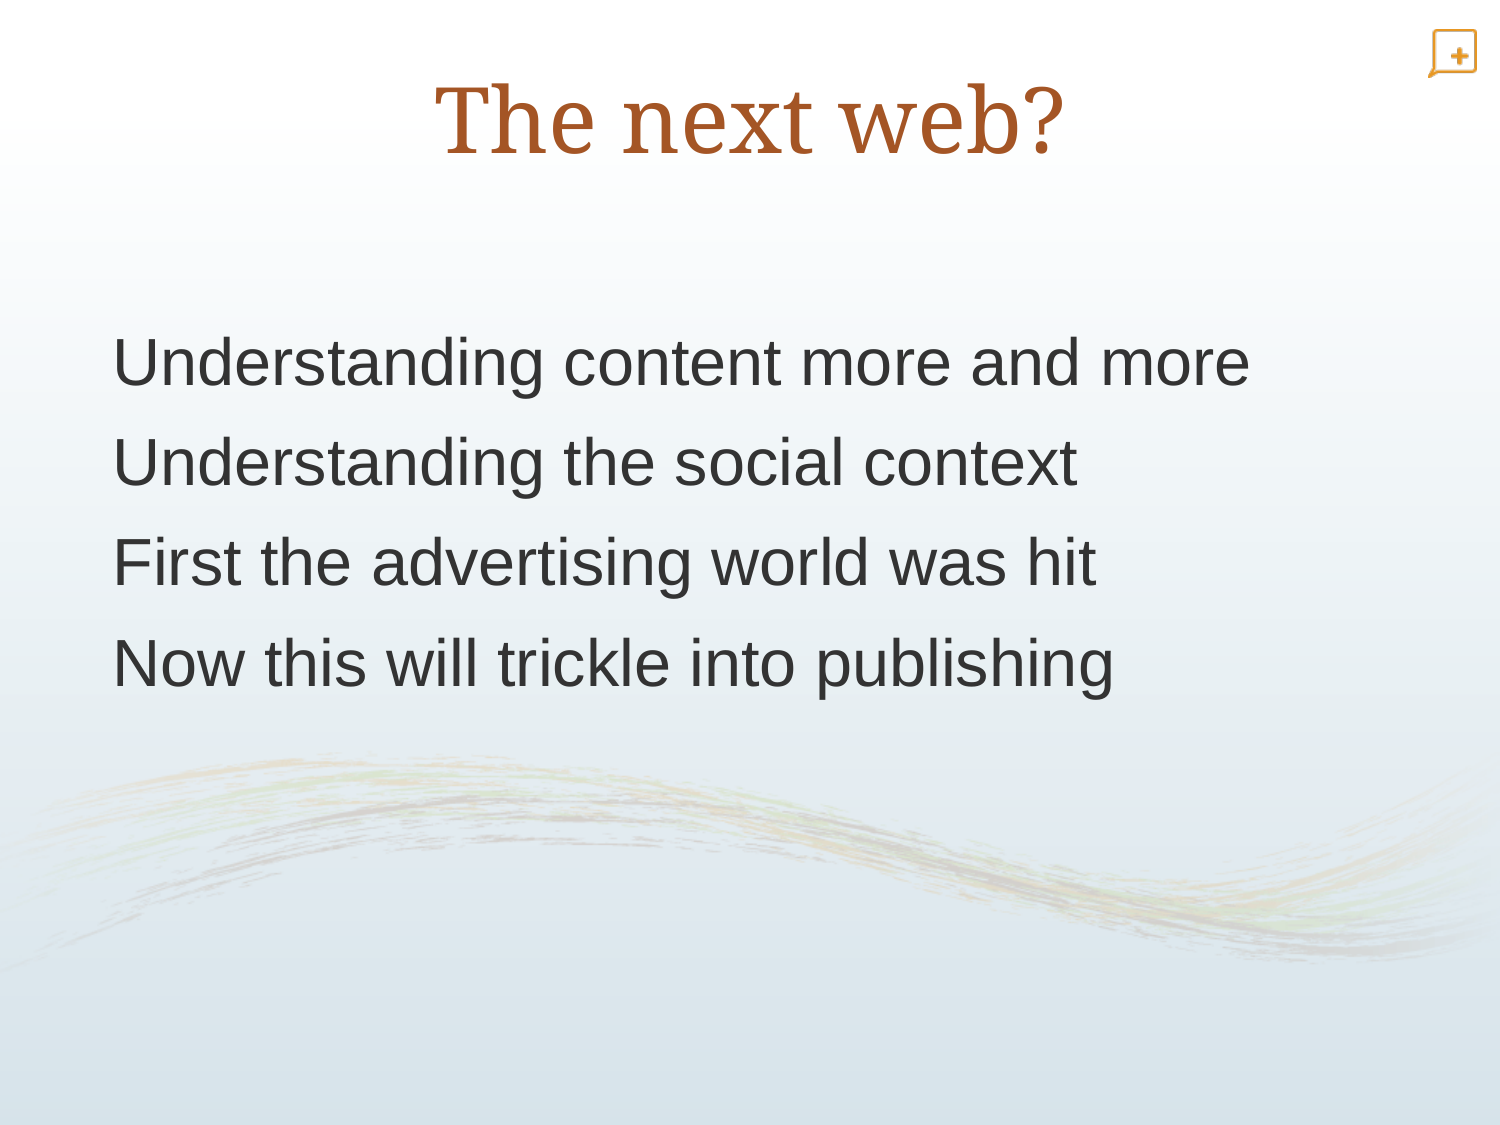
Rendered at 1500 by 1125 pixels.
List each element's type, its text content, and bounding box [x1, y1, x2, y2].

list Understanding content more and more Understanding the social context First the advertising world was hit Now this will trickle into publishing [112, 324, 1388, 1034]
title The next web? [112, 0, 1388, 244]
picture [0, 0, 1500, 1125]
